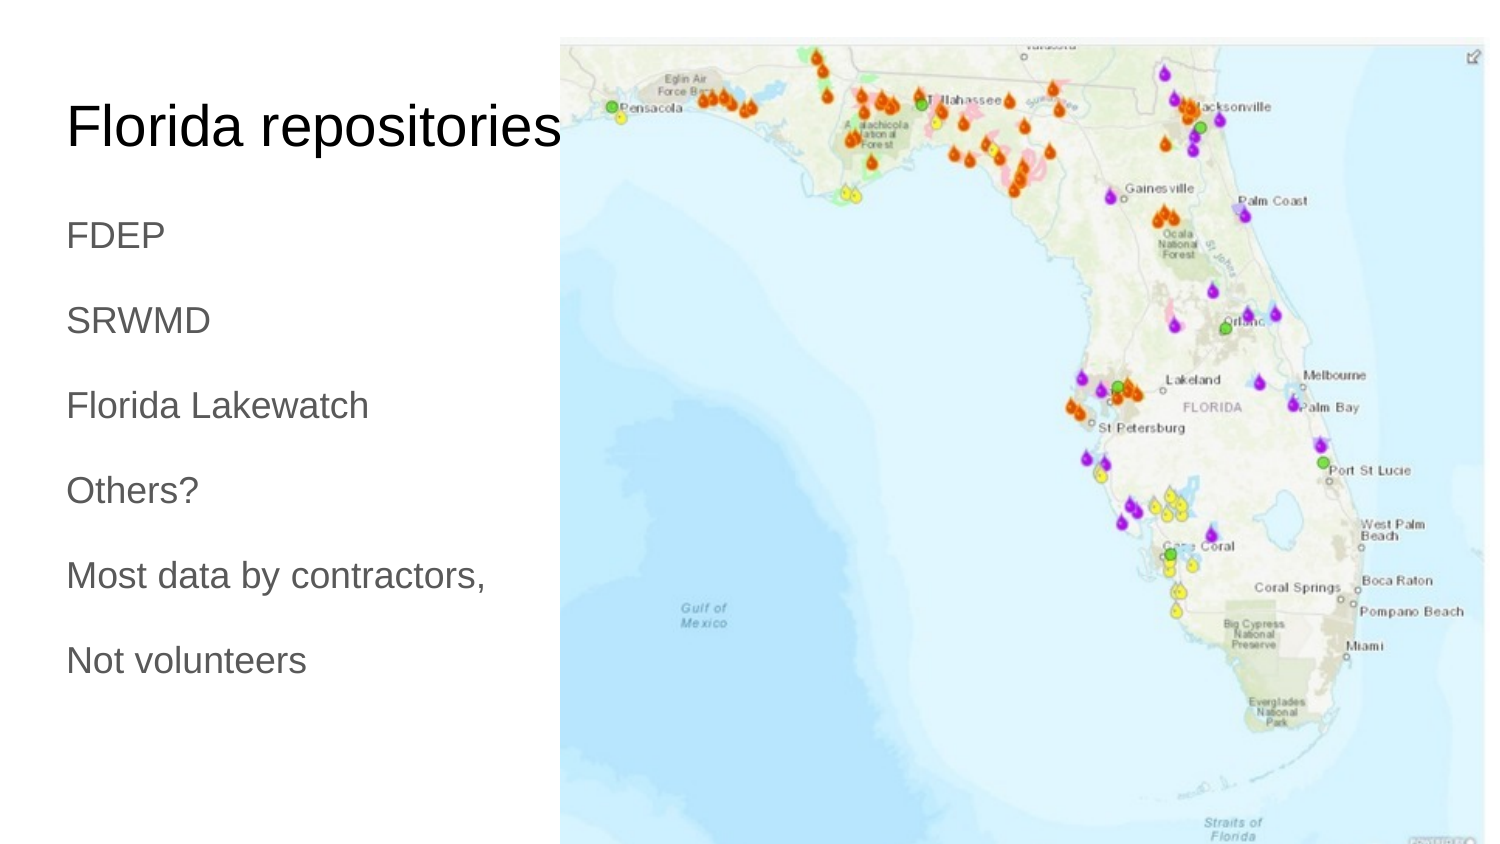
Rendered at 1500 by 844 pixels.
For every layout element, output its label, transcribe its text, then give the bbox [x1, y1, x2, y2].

title Florida repositories [51, 72, 560, 167]
picture [560, 37, 1490, 844]
list FDEP SRWMD Florida Lakewatch Others? Most data by contractors, Not volunteers [51, 189, 560, 750]
